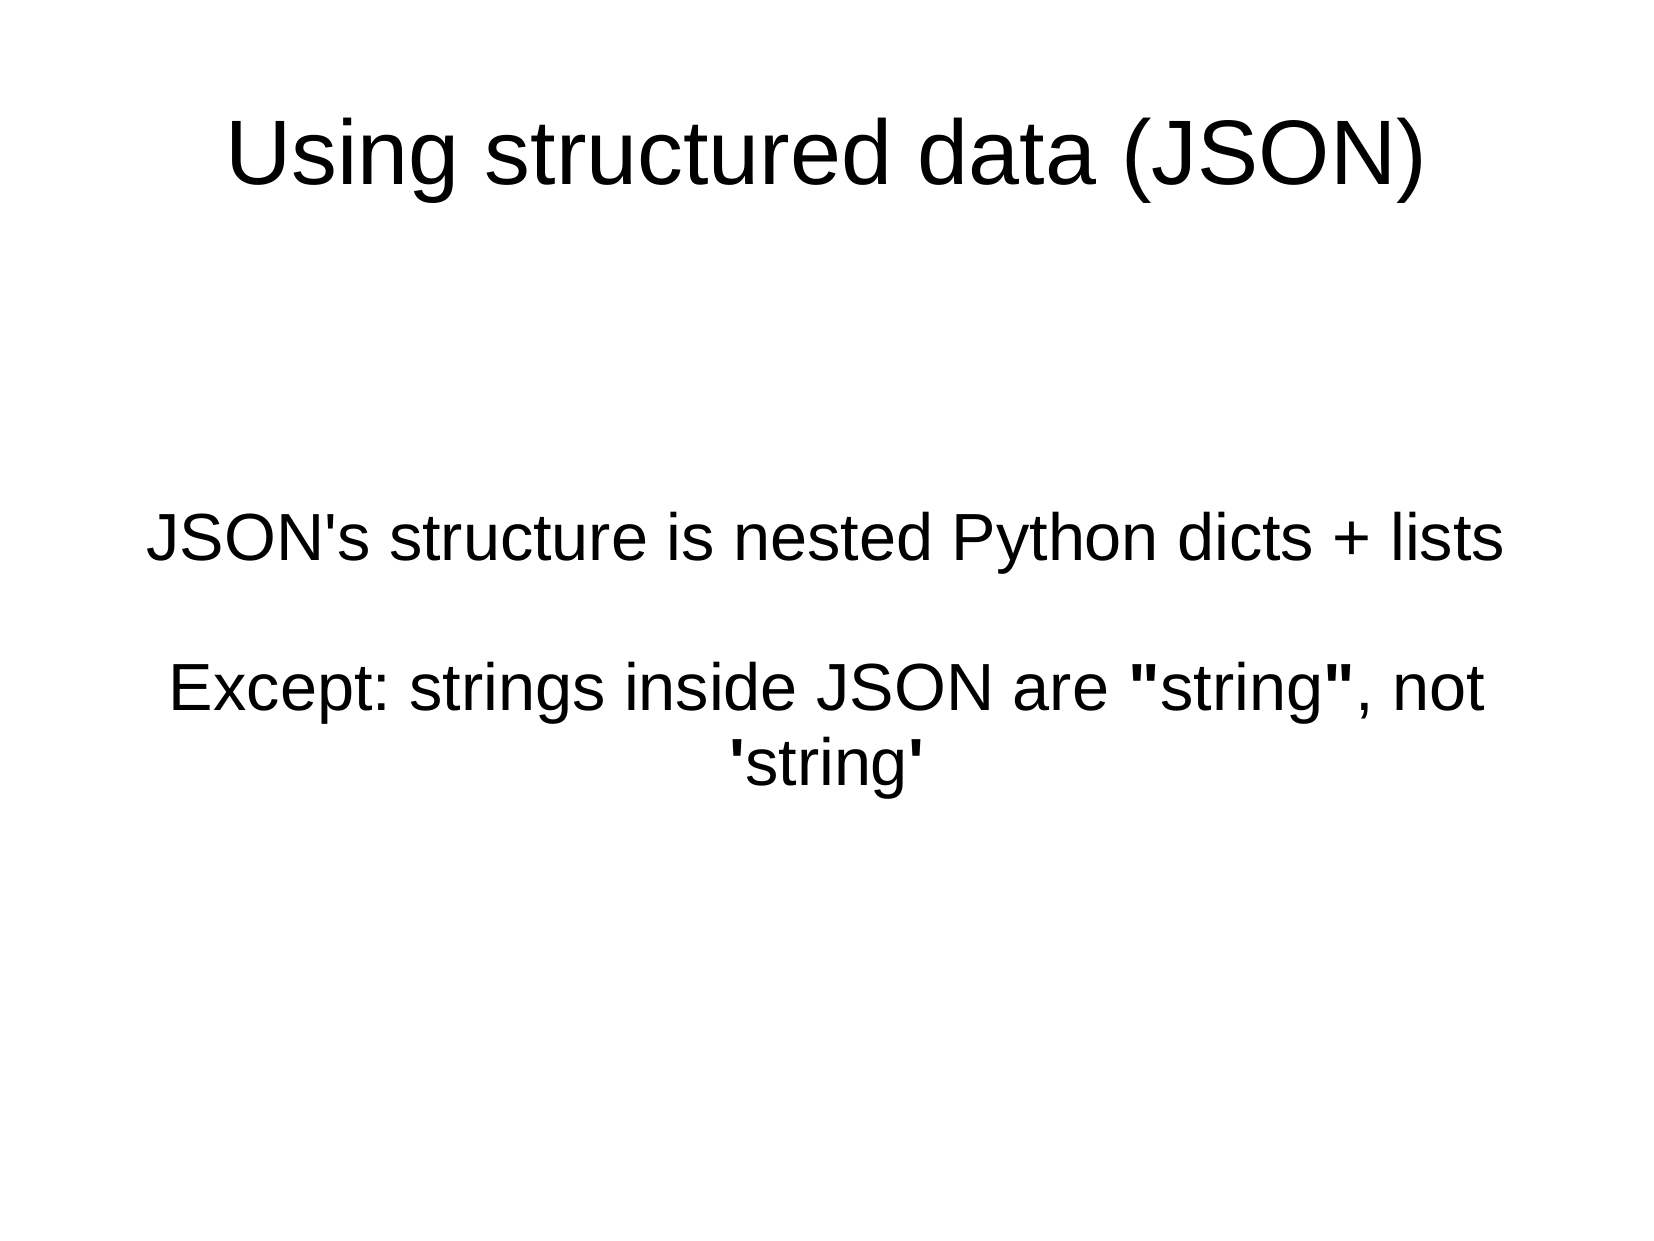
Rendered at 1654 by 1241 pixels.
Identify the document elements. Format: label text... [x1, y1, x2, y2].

subtitle JSON's structure is nested Python dicts + lists Except: strings inside JSON are "string", not 'string' [82, 290, 1571, 1010]
title Using structured data (JSON) [82, 49, 1571, 257]
